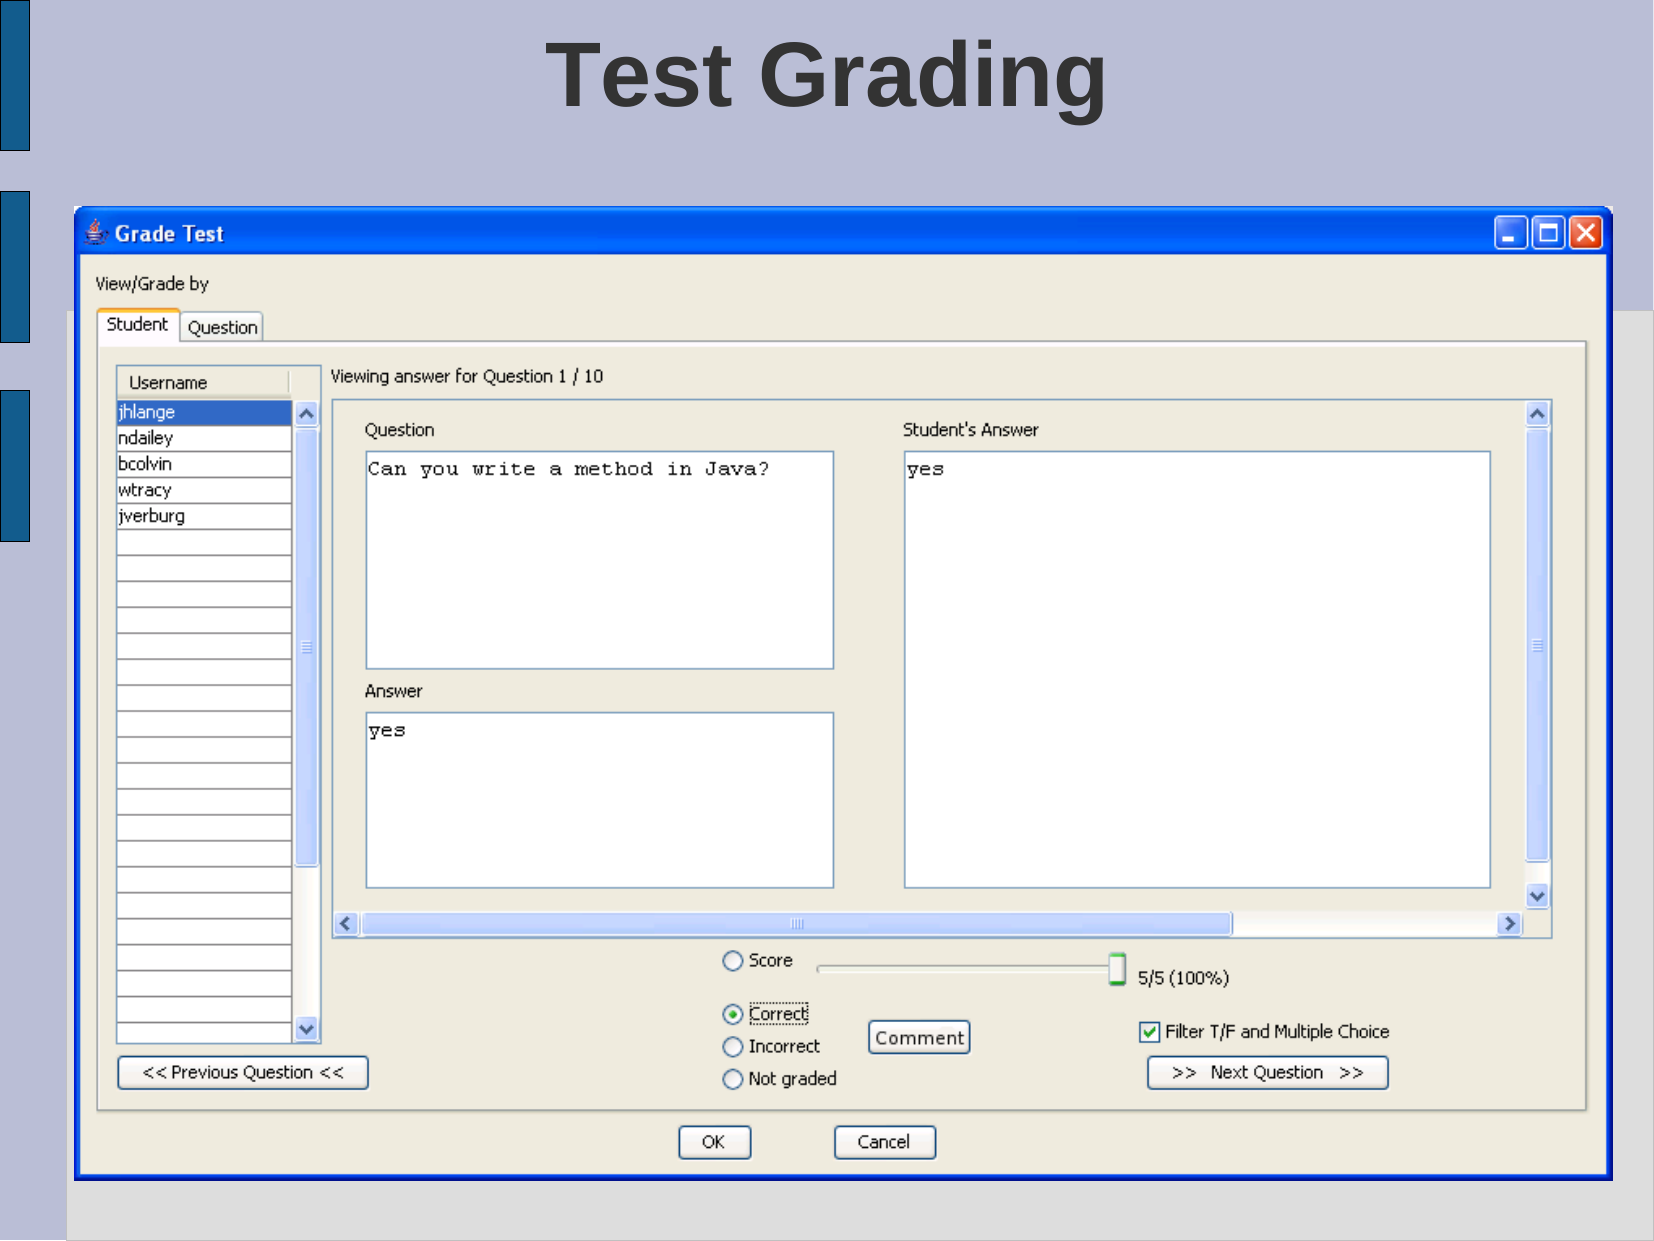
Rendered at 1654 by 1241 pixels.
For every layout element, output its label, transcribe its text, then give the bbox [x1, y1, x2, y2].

title Test Grading [121, 0, 1534, 151]
picture [74, 206, 1613, 1181]
